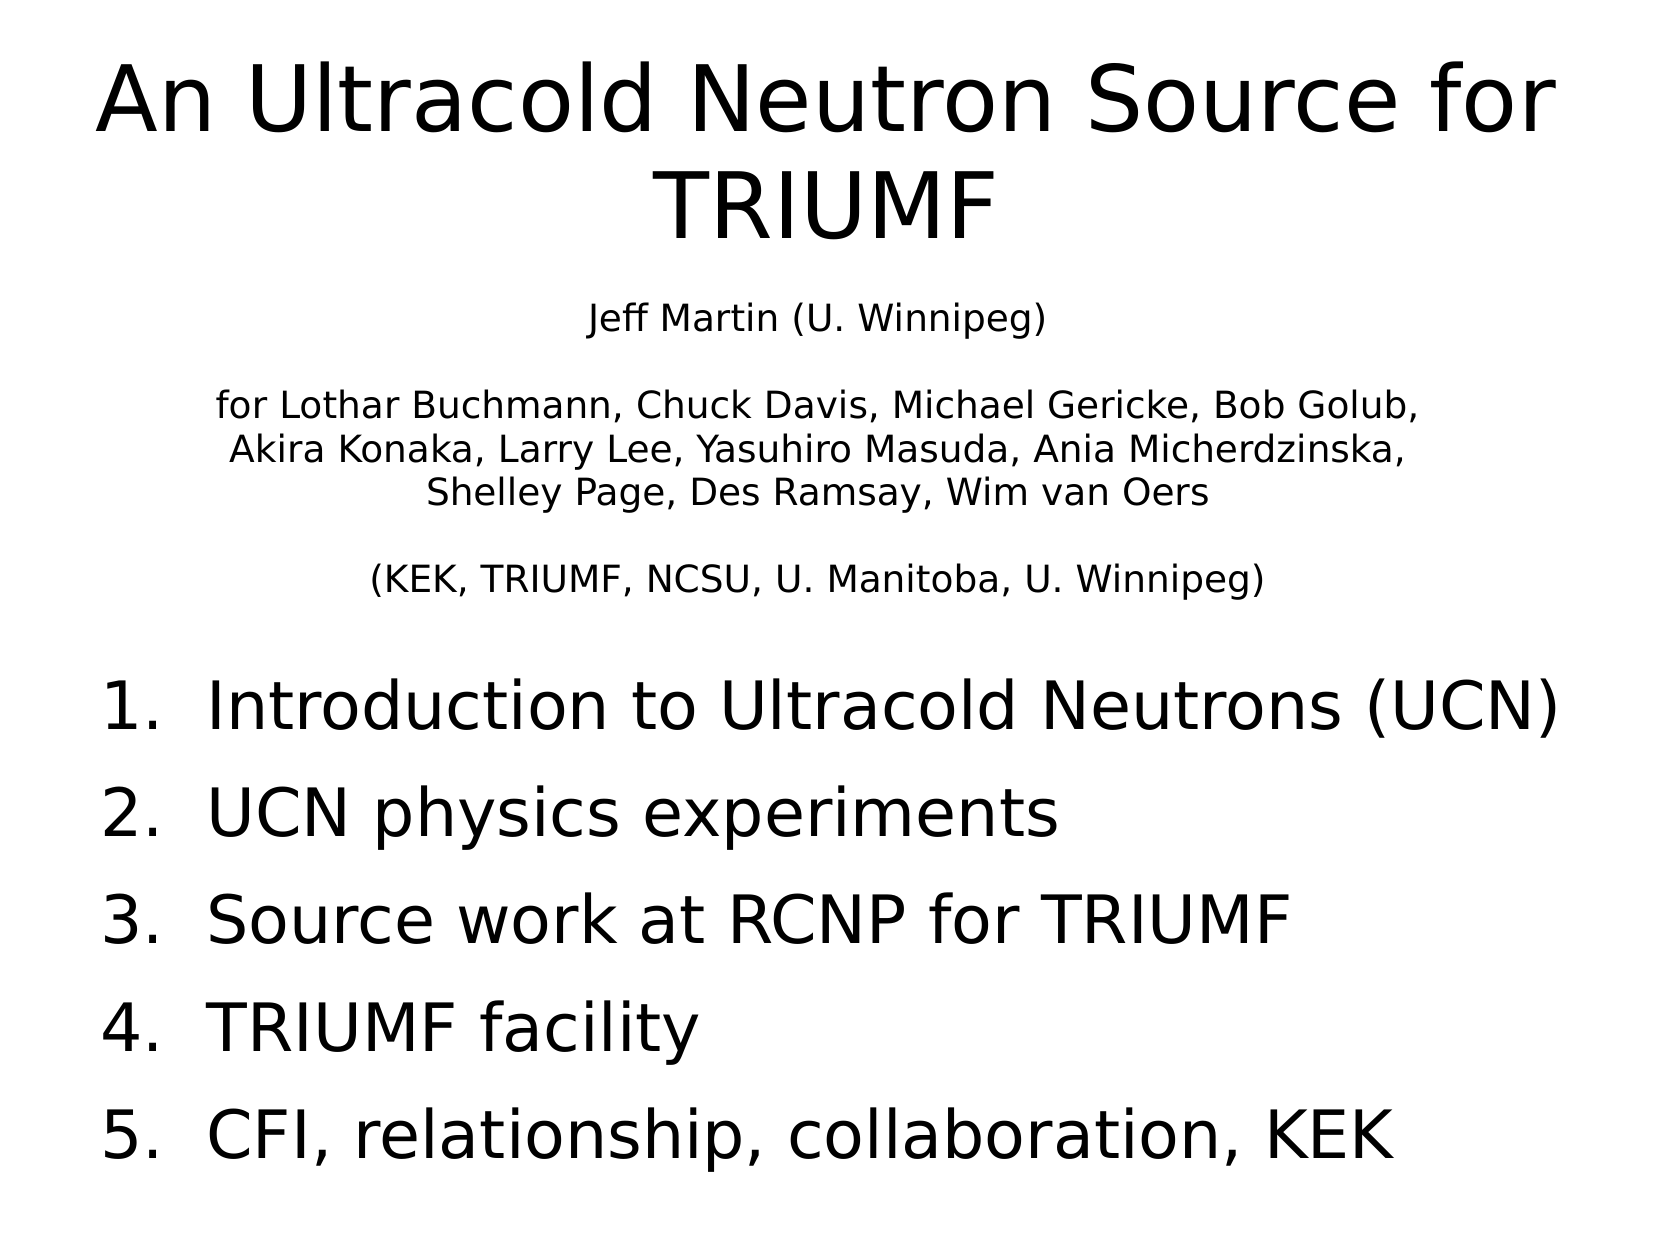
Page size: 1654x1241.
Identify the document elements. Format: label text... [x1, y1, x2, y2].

title An Ultracold Neutron Source for TRIUMF [82, 45, 1571, 261]
list 1. Introduction to Ultracold Neutrons (UCN) 2. UCN physics experiments 3. Source work at RCNP for TRIUMF 4. TRIUMF facility 5. CFI, relationship, collaboration, KEK [82, 667, 1571, 1201]
text_box Jeff Martin (U. Winnipeg) for Lothar Buchmann, Chuck Davis, Michael Gericke, Bob Golub, Akira Konaka, Larry Lee, Yasuhiro Masuda, Ania Micherdzinska, Shelley Page, Des Ramsay, Wim van Oers (KEK, TRIUMF, NCSU, U. Manitoba, U. Winnipeg) [200, 289, 1436, 609]
